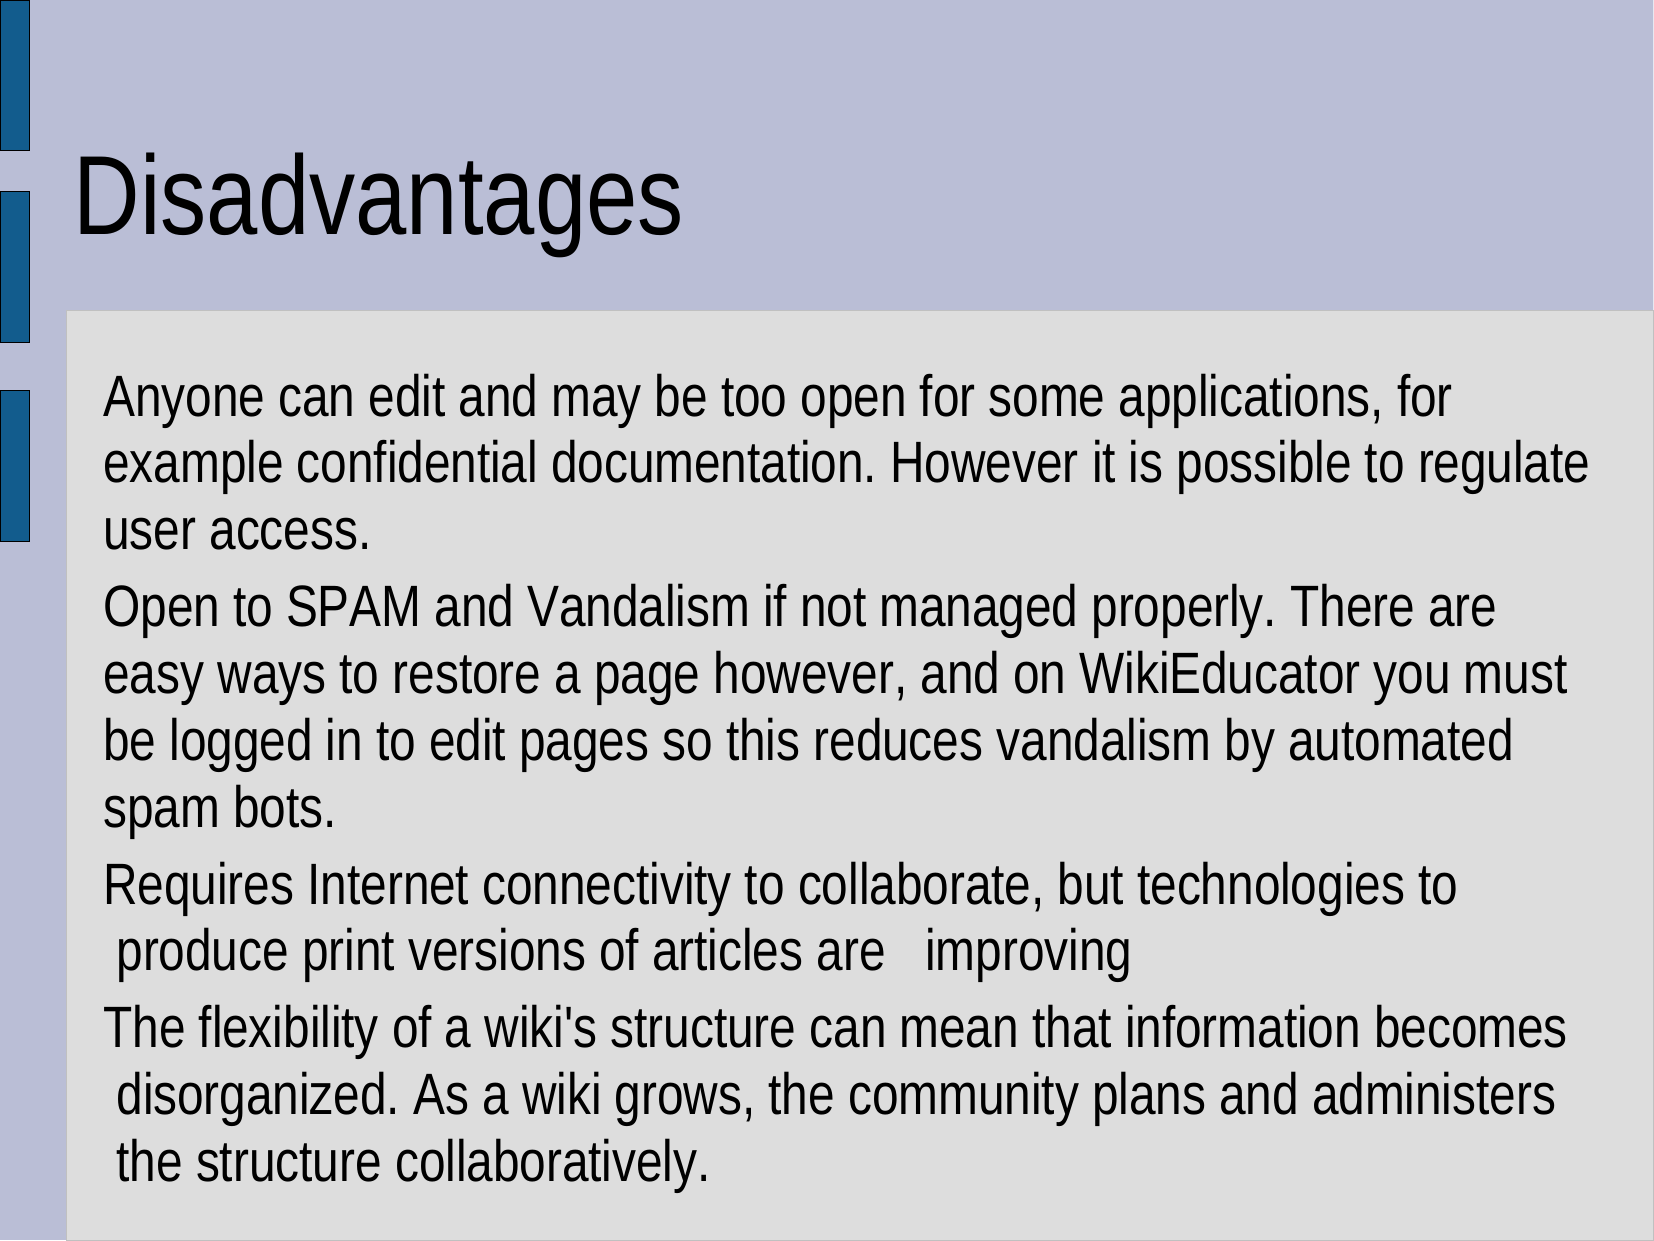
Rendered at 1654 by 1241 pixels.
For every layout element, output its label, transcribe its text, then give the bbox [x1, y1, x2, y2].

text_box Disadvantages [59, 122, 1300, 265]
text_box Anyone can edit and may be too open for some applications, for example confidential documentation. However it is possible to regulate user access. Open to SPAM and Vandalism if not managed properly. There are easy ways to restore a page however, and on WikiEducator you must be logged in to edit pages so this reduces vandalism by automated spam bots. Requires Internet connectivity to collaborate, but technologies to produce print versions of articles are improving The flexibility of a wiki's structure can mean that information becomes disorganized. As a wiki grows, the community plans and administers the structure collaboratively. [88, 354, 1632, 1211]
